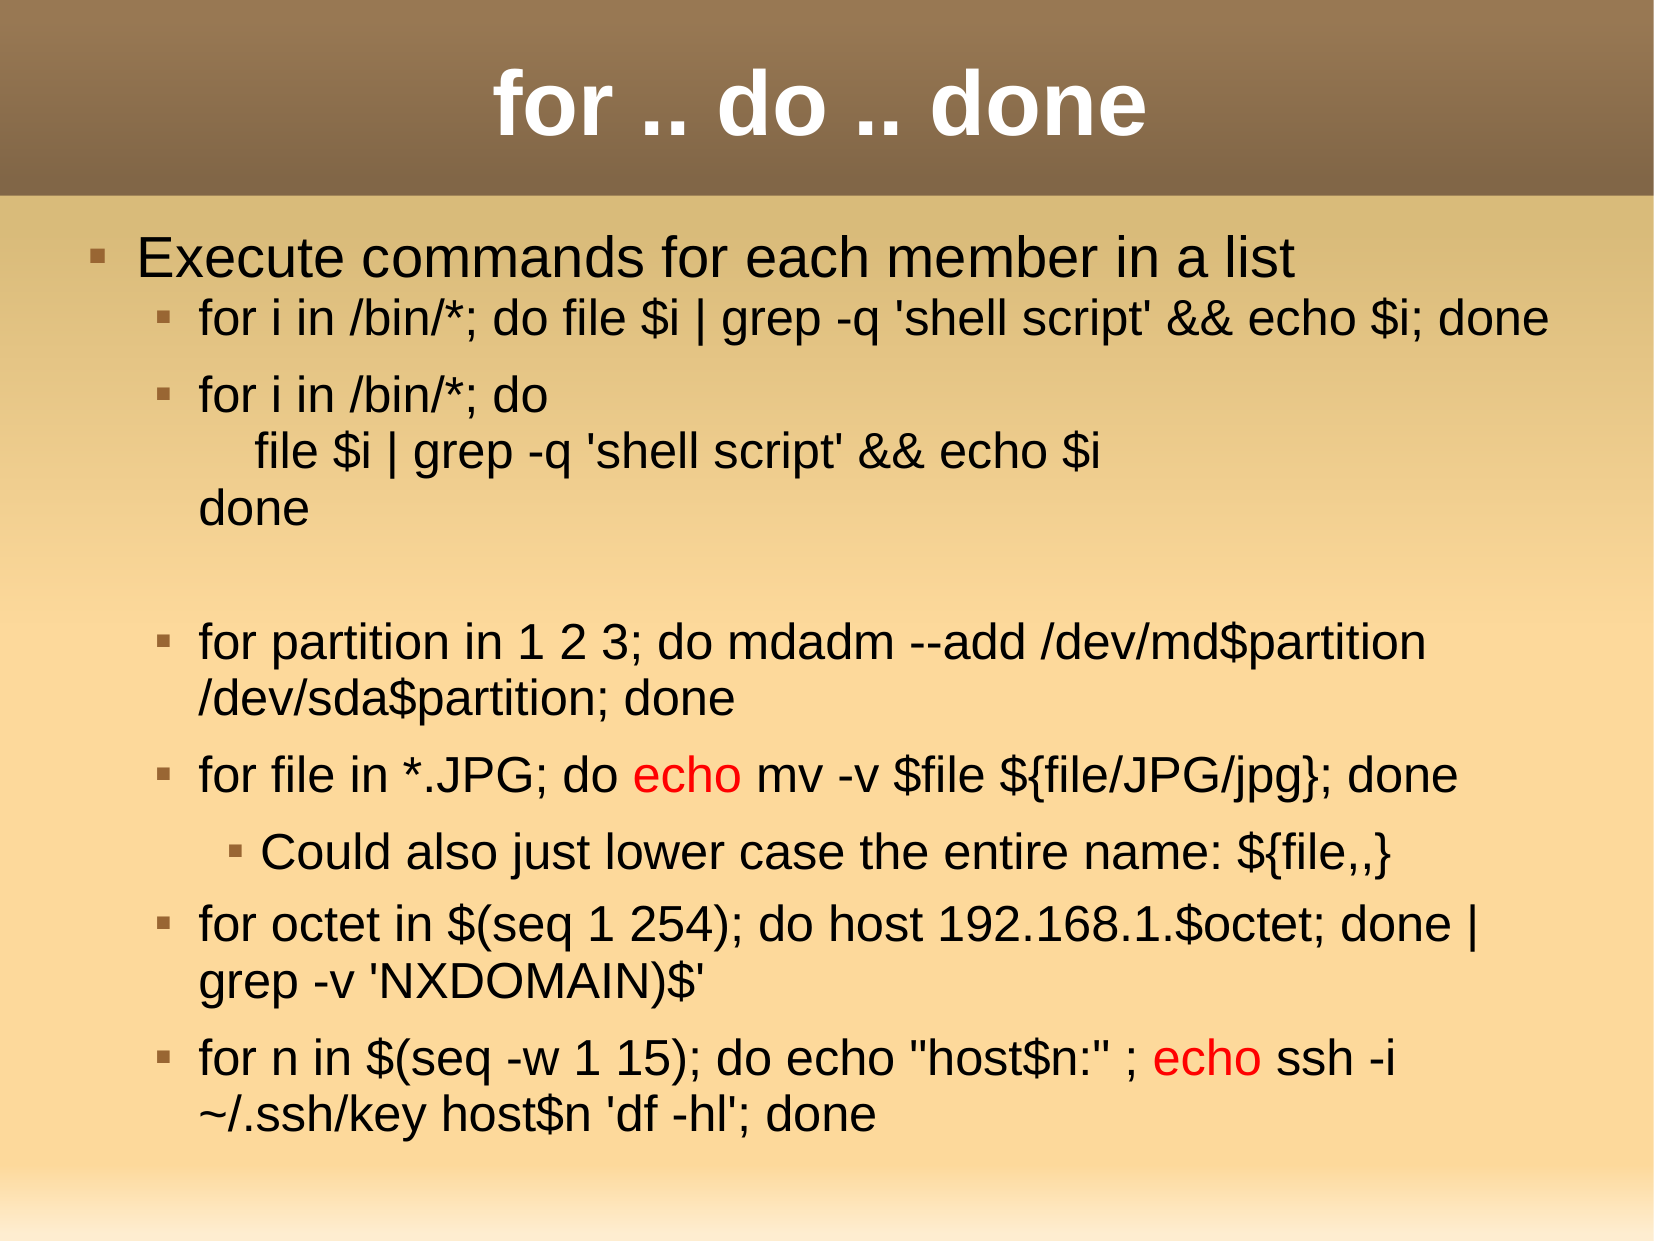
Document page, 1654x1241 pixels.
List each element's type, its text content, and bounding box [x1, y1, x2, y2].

picture [0, 0, 1654, 1241]
title for .. do .. done [76, 0, 1565, 208]
list Execute commands for each member in a list for i in /bin/*; do file $i | grep -q 'shell script' && echo $i; done for i in /bin/*; do file $i | grep -q 'shell script' && echo $i done for partition in 1 2 3; do mdadm --add /dev/md$partition /dev/sda$partition; done for file in *.JPG; do echo mv -v $file ${file/JPG/jpg}; done Could also just lower case the entire name: ${file,,} for octet in $(seq 1 254); do host 192.168.1.$octet; done | grep -v 'NXDOMAIN)$' for n in $(seq -w 1 15); do echo "host$n:" ; echo ssh -i ~/.ssh/key host$n 'df -hl'; done [74, 224, 1564, 1154]
